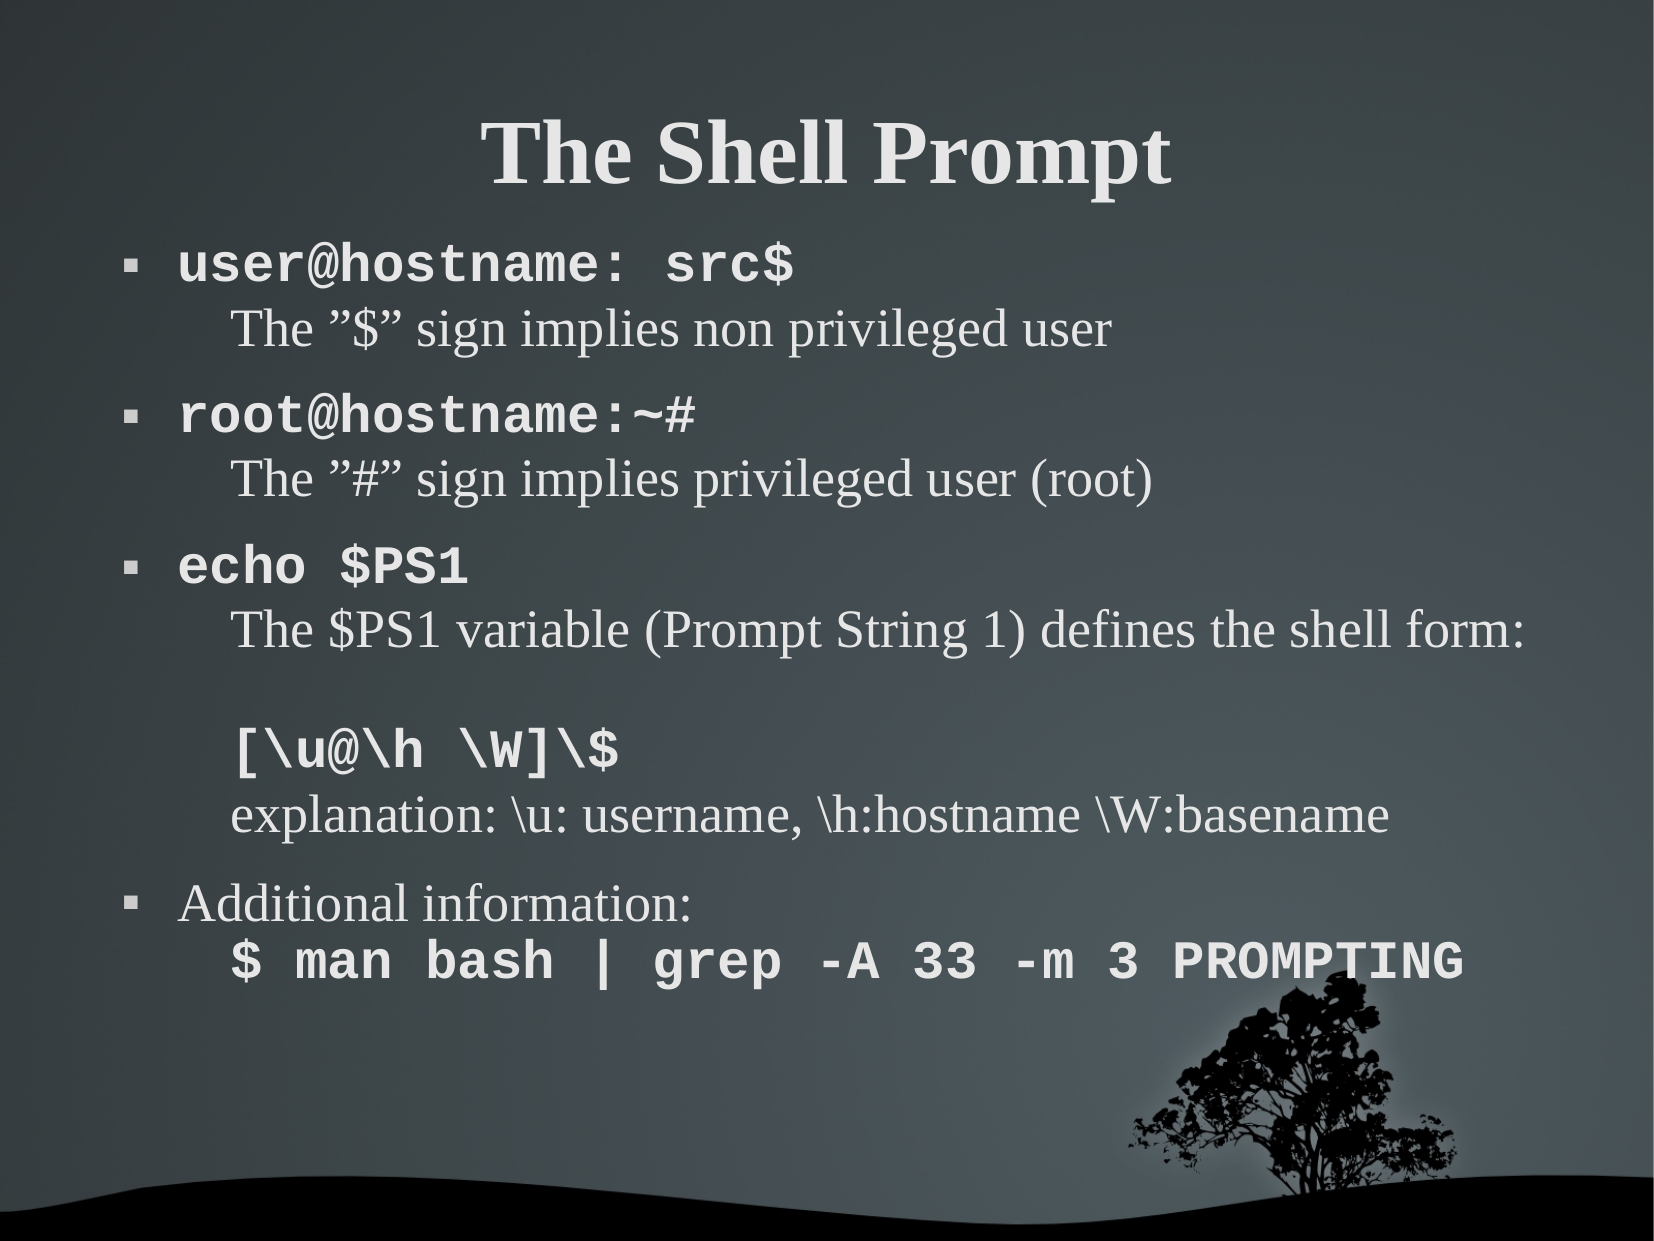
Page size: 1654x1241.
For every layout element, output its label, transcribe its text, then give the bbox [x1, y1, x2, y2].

title The Shell Prompt [82, 49, 1571, 257]
picture [0, 0, 1654, 1241]
list user@hostname: src$ The ”$” sign implies non privileged user root@hostname:~# The ”#” sign implies privileged user (root) echo $PS1 The $PS1 variable (Prompt String 1) defines the shell form: [\u@\h \W]\$ explanation: \u: username, \h:hostname \W:basename Additional information: $ man bash | grep -A 33 -m 3 PROMPTING [88, 236, 1577, 1159]
